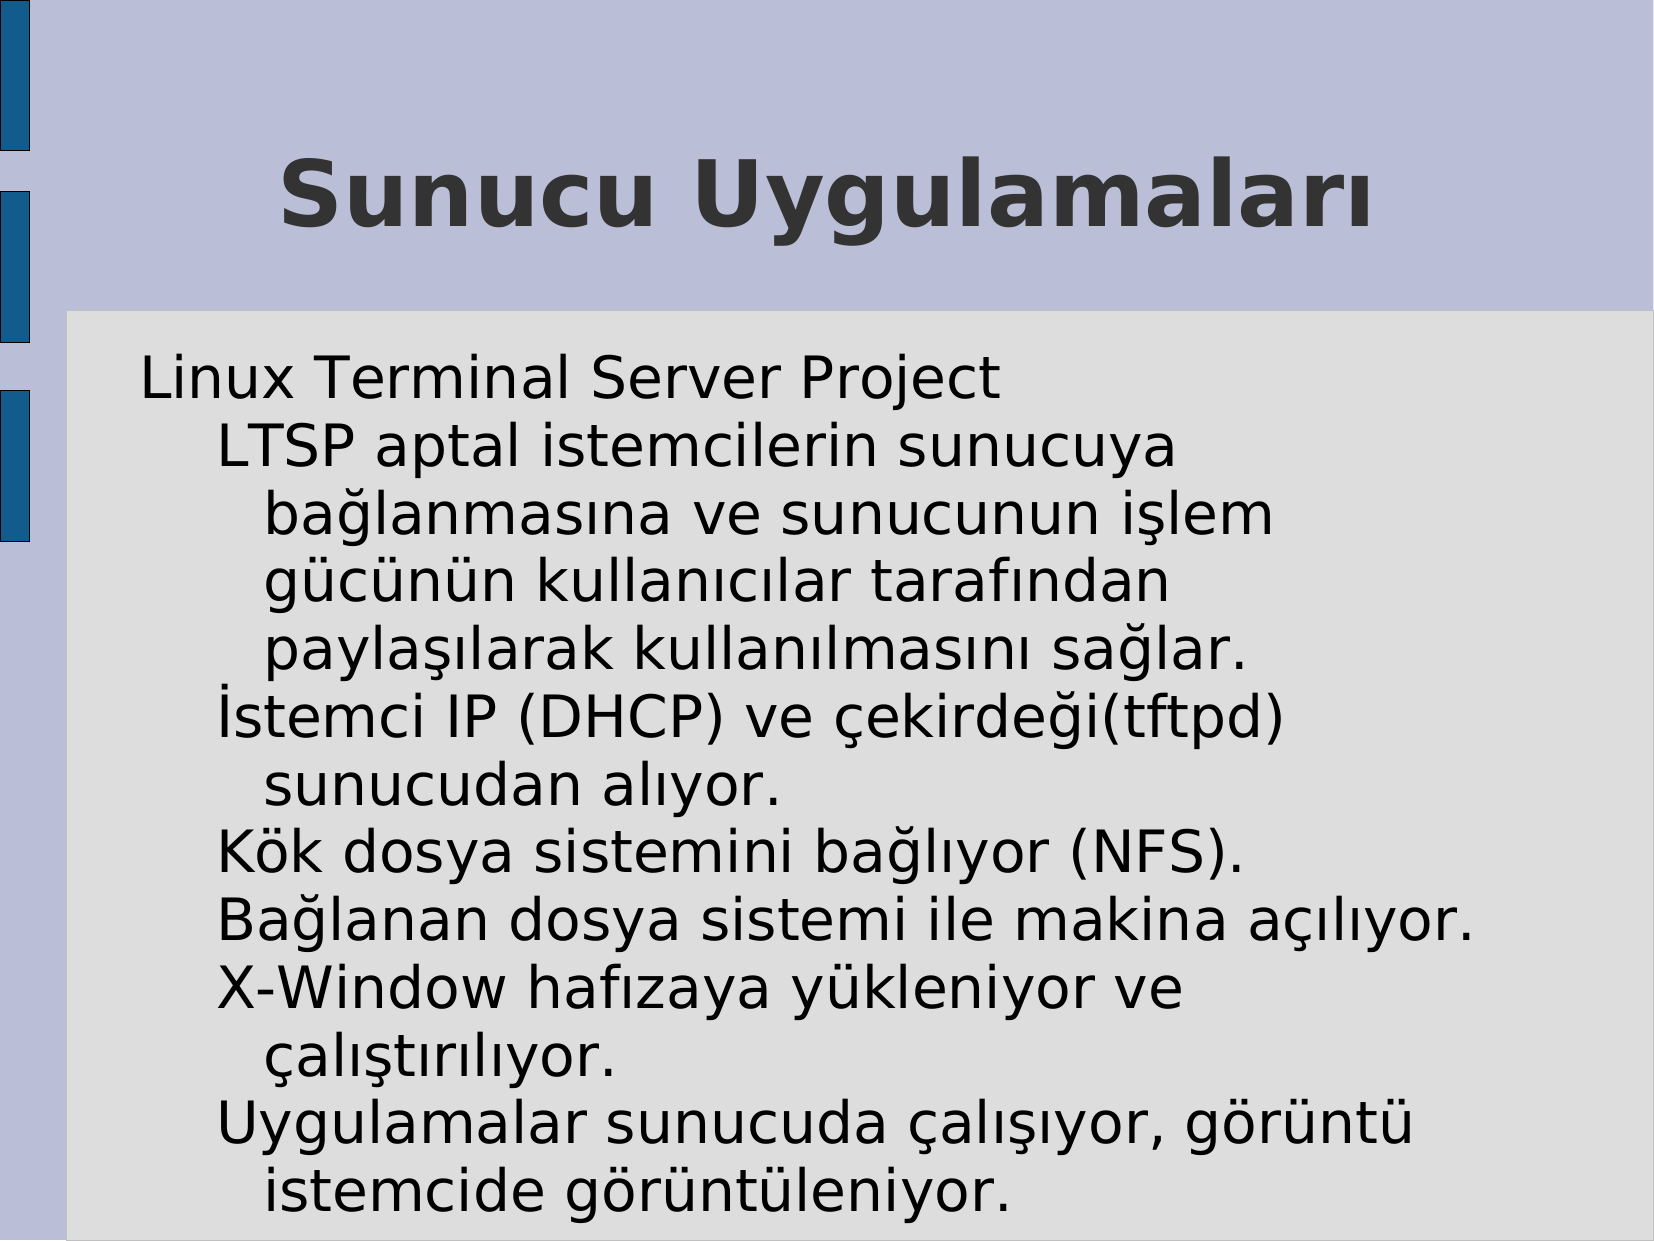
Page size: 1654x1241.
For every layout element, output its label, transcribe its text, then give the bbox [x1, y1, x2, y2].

list Linux Terminal Server Project LTSP aptal istemcilerin sunucuya bağlanmasına ve sunucunun işlem gücünün kullanıcılar tarafından paylaşılarak kullanılmasını sağlar. İstemci IP (DHCP) ve çekirdeği(tftpd) sunucudan alıyor. Kök dosya sistemini bağlıyor (NFS). Bağlanan dosya sistemi ile makina açılıyor. X-Window hafızaya yükleniyor ve çalıştırılıyor. Uygulamalar sunucuda çalışıyor, görüntü istemcide görüntüleniyor. [121, 344, 1534, 1226]
title Sunucu Uygulamaları [121, 91, 1534, 299]
